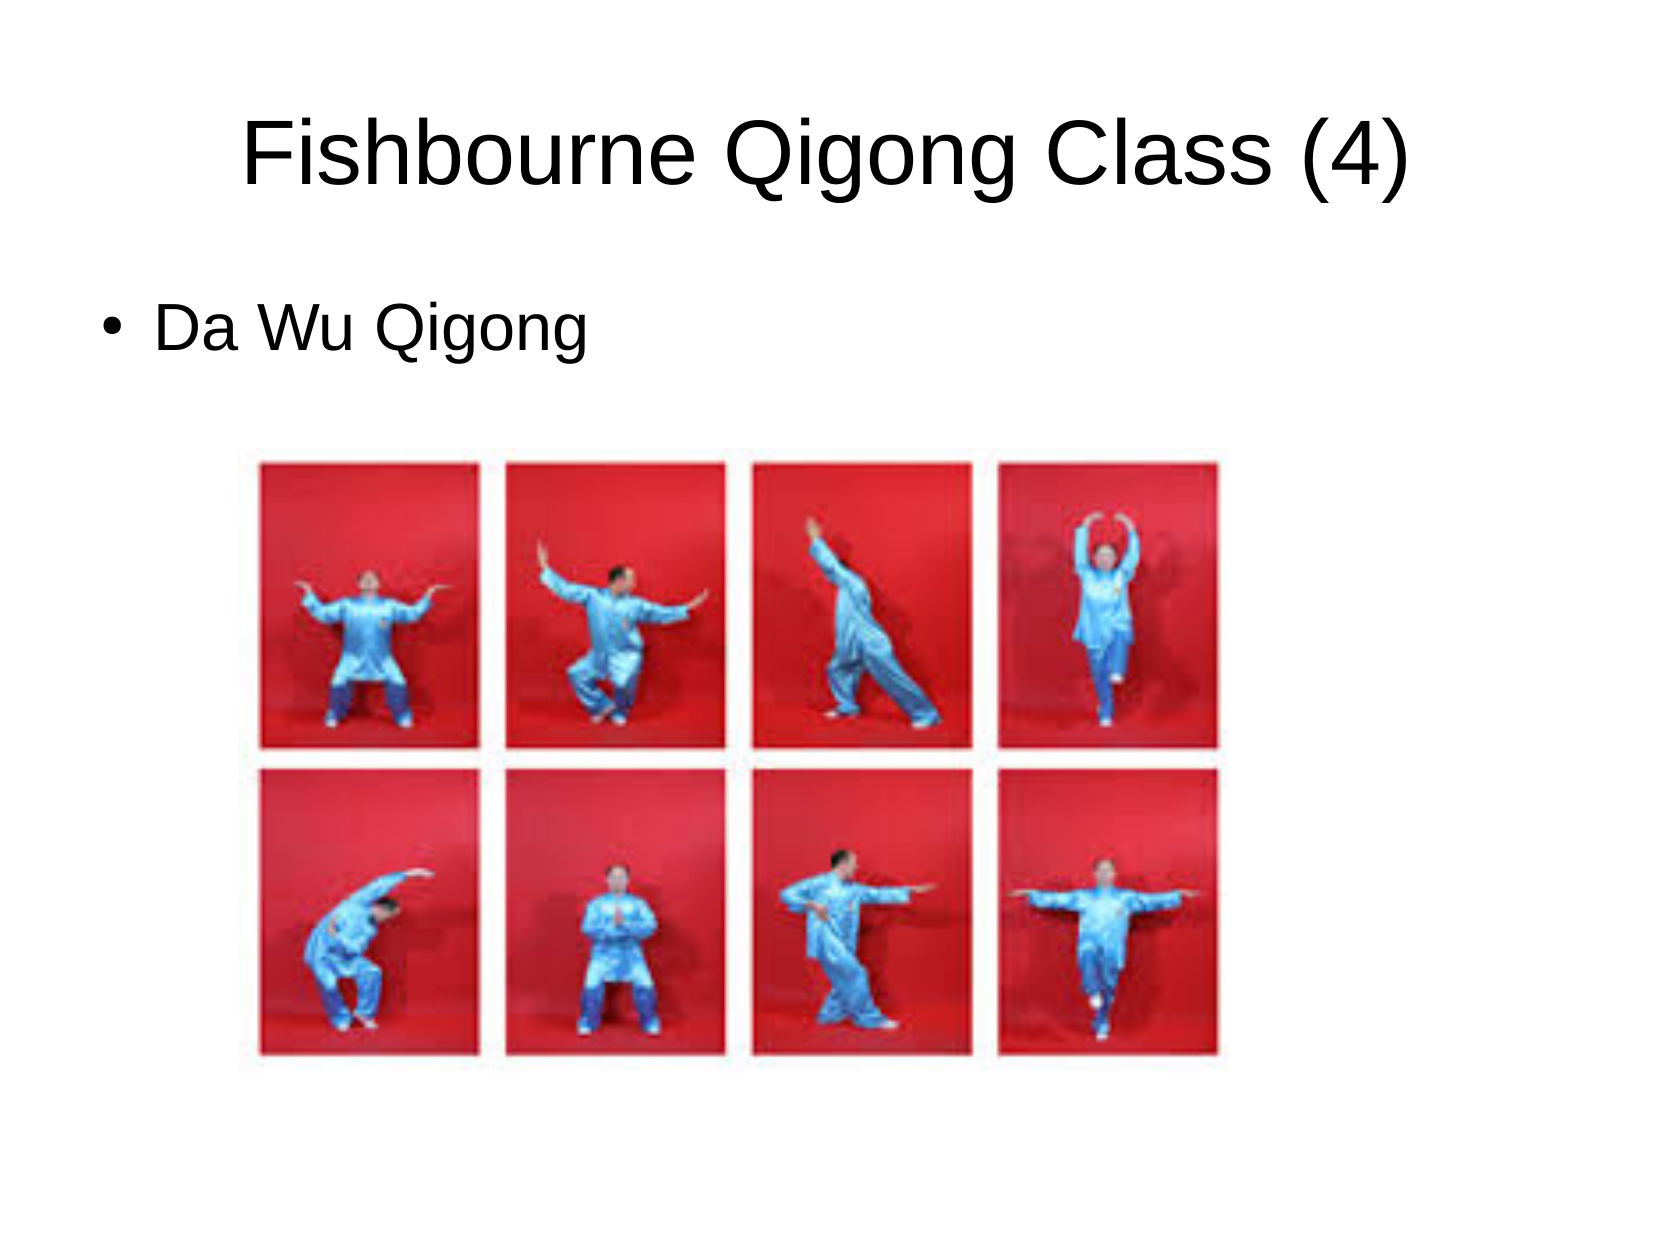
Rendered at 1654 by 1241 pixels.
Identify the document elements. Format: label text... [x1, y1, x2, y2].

title Fishbourne Qigong Class (4) [82, 49, 1571, 257]
list Da Wu Qigong [82, 290, 1571, 1010]
picture [238, 448, 1243, 1075]
